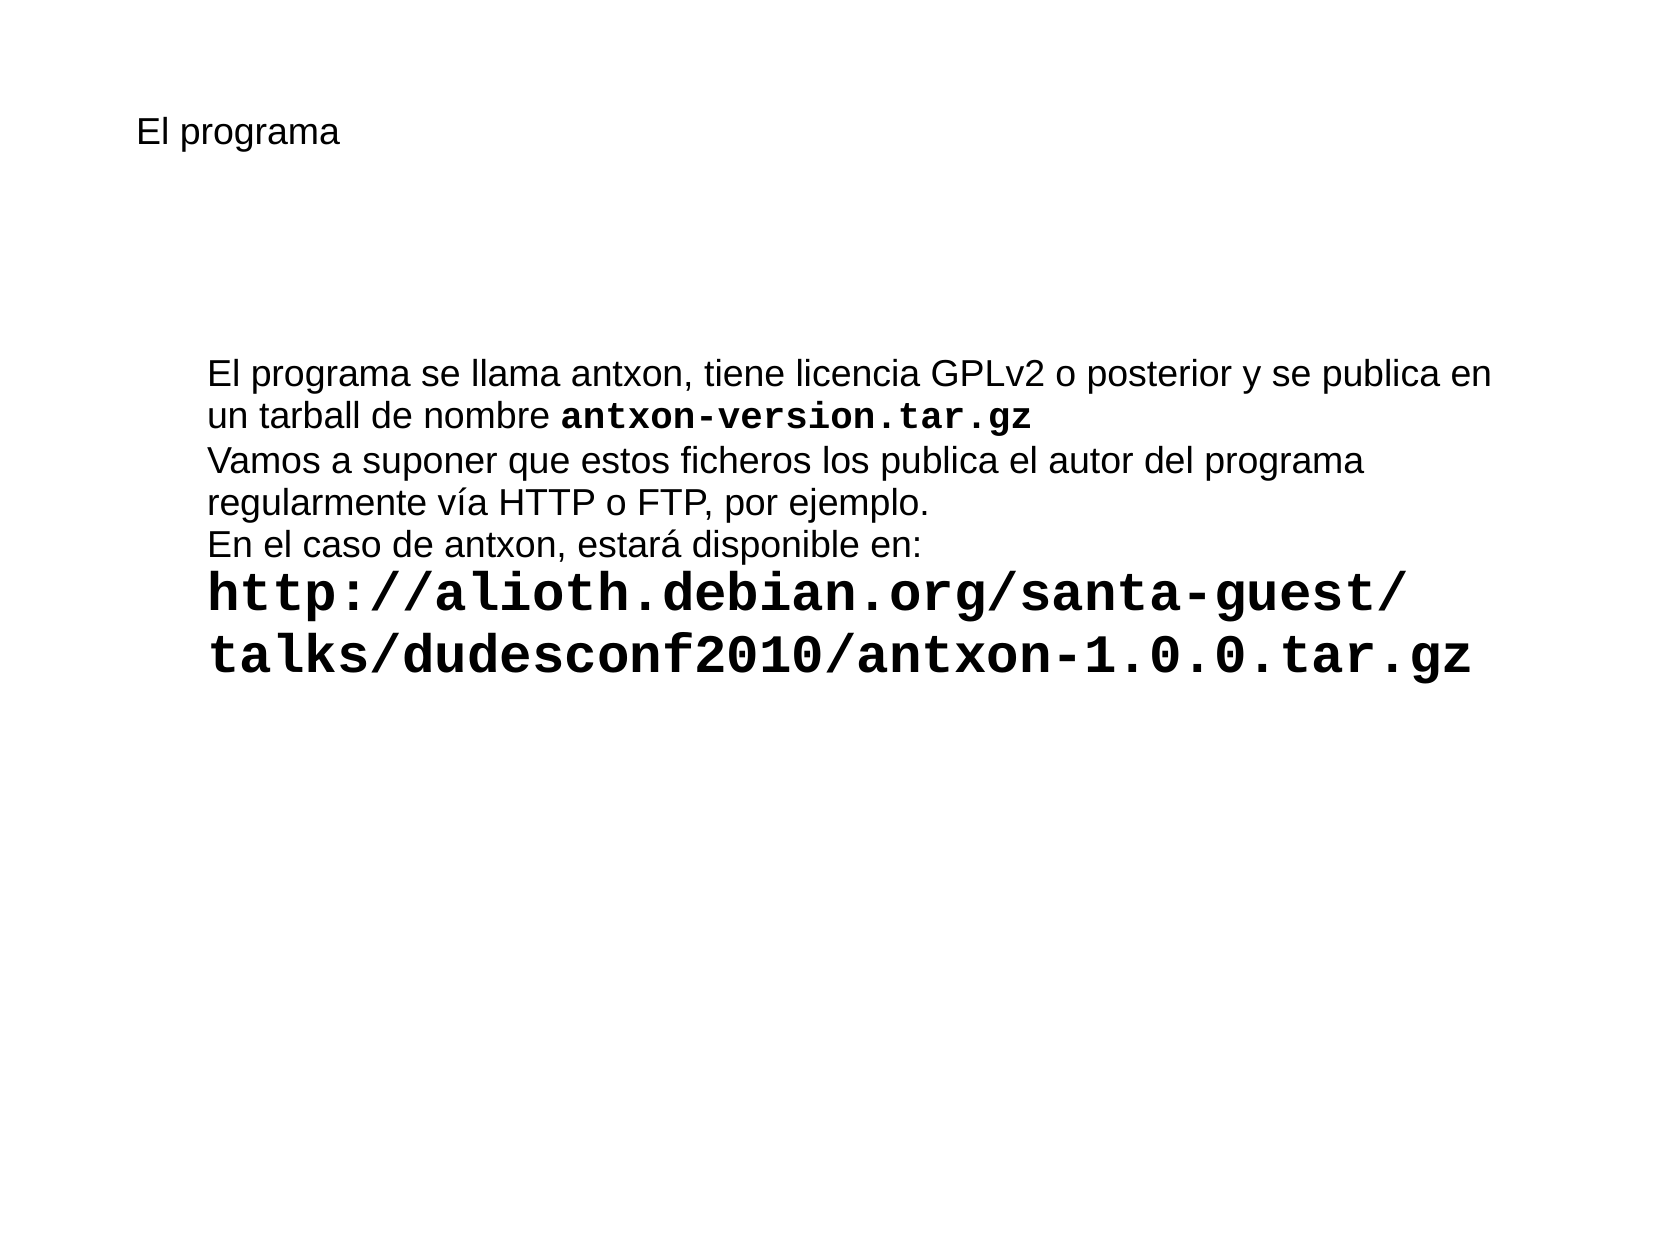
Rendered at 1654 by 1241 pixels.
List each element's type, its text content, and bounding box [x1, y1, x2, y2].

list El programa se llama antxon, tiene licencia GPLv2 o posterior y se publica en un tarball de nombre antxon-version.tar.gz Vamos a suponer que estos ficheros los publica el autor del programa regularmente vía HTTP o FTP, por ejemplo. En el caso de antxon, estará disponible en: http://alioth.debian.org/santa-guest/ talks/dudesconf2010/antxon-1.0.0.tar.gz [121, 344, 1534, 1127]
title El programa [121, 102, 1534, 311]
